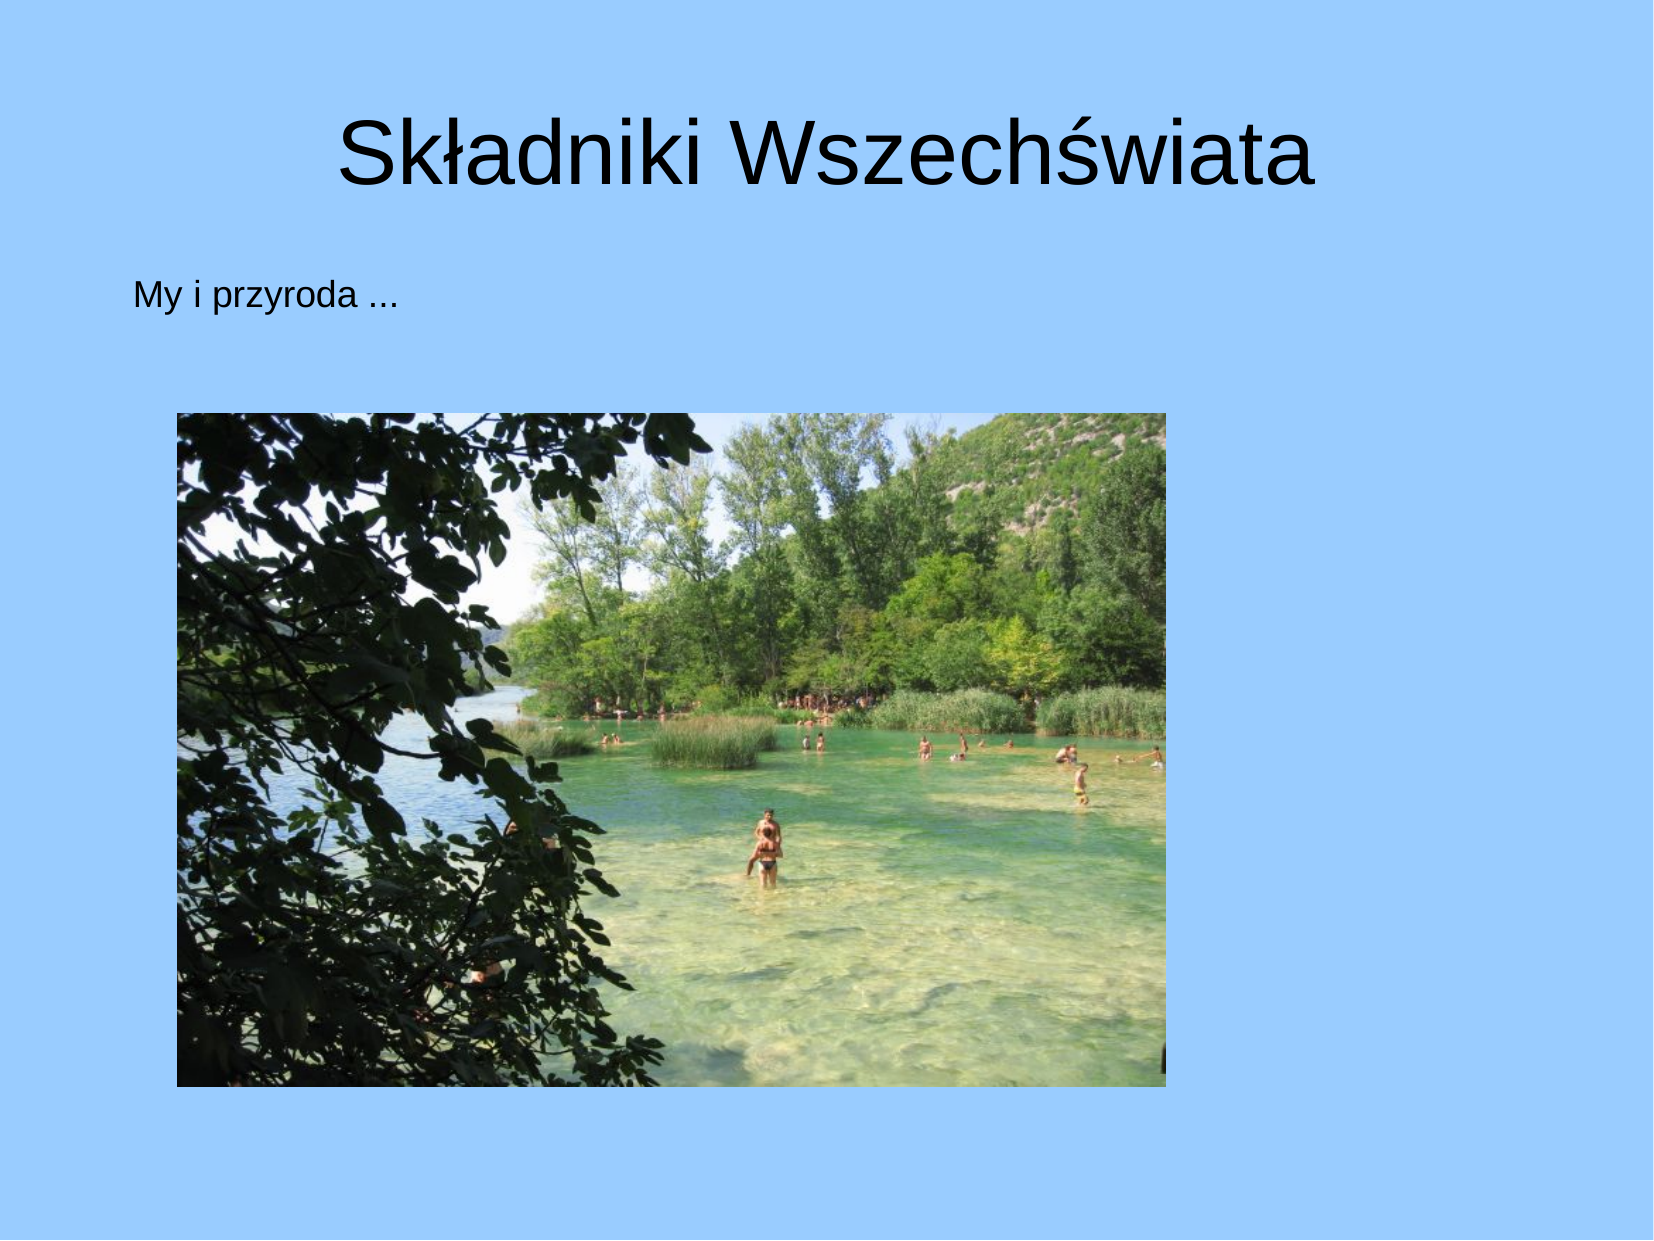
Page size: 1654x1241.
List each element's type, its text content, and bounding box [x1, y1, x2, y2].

title Składniki Wszechświata [82, 49, 1571, 257]
text_box My i przyroda ... [118, 265, 1359, 323]
picture [177, 413, 1166, 1087]
